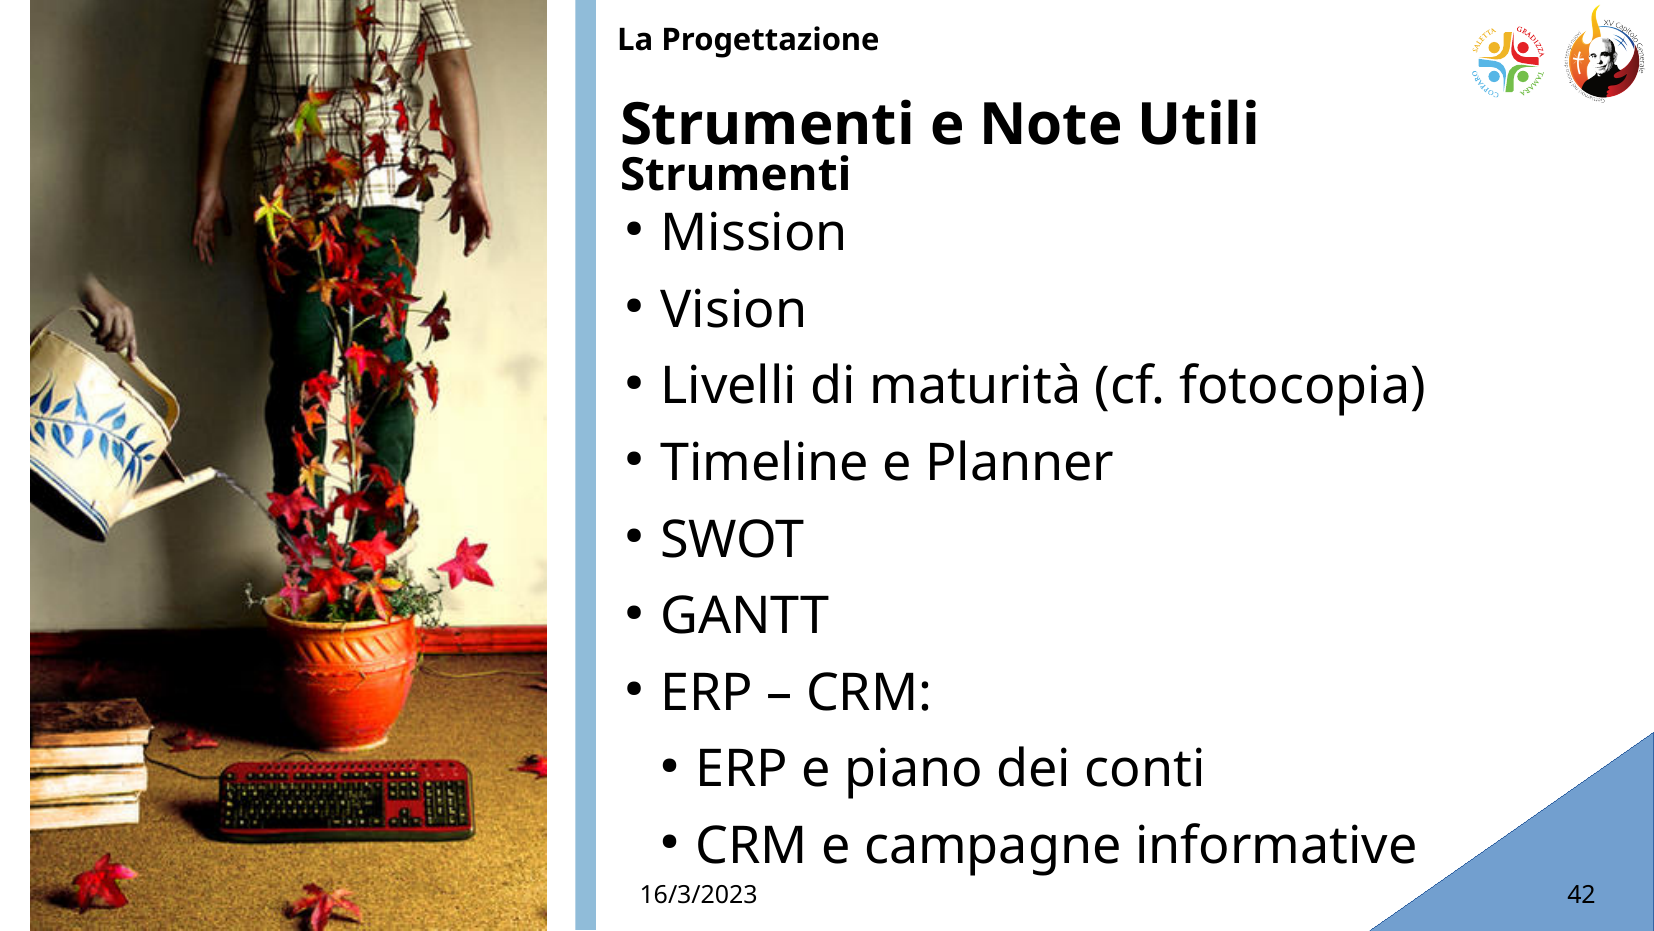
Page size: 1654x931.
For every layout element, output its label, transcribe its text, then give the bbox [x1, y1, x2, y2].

picture [1563, 4, 1646, 103]
title Strumenti [620, 154, 1617, 189]
subtitle Mission Vision Livelli di maturità (cf. fotocopia) Timeline e Planner SWOT GANTT ERP – CRM: ERP e piano dei conti CRM e campagne informative [624, 194, 1602, 891]
picture [30, 0, 547, 931]
title Strumenti e Note Utili [620, 82, 1617, 154]
text_box La Progettazione [602, 9, 1335, 63]
